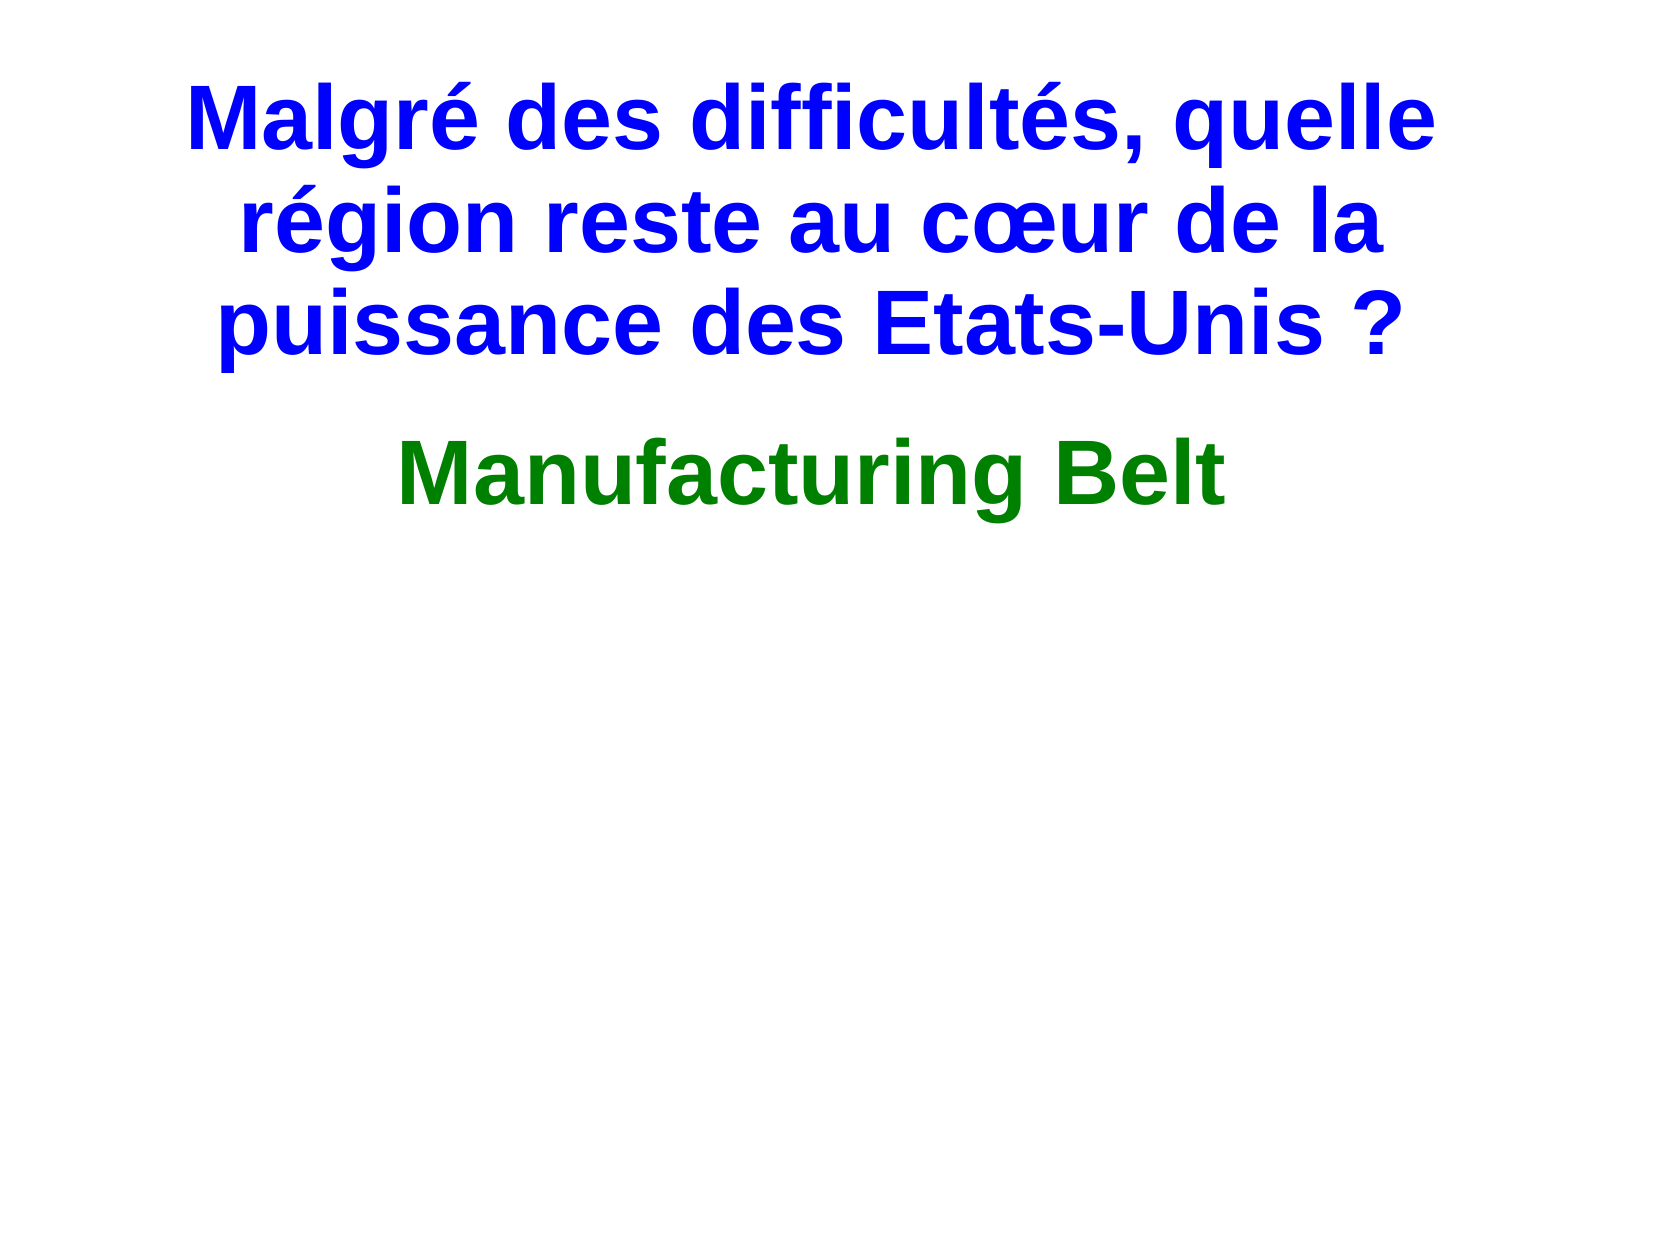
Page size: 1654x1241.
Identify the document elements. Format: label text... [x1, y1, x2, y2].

text_box Malgré des difficultés, quelle région reste au cœur de la puissance des Etats-Unis ? [29, 59, 1595, 382]
text_box Manufacturing Belt [29, 414, 1595, 532]
